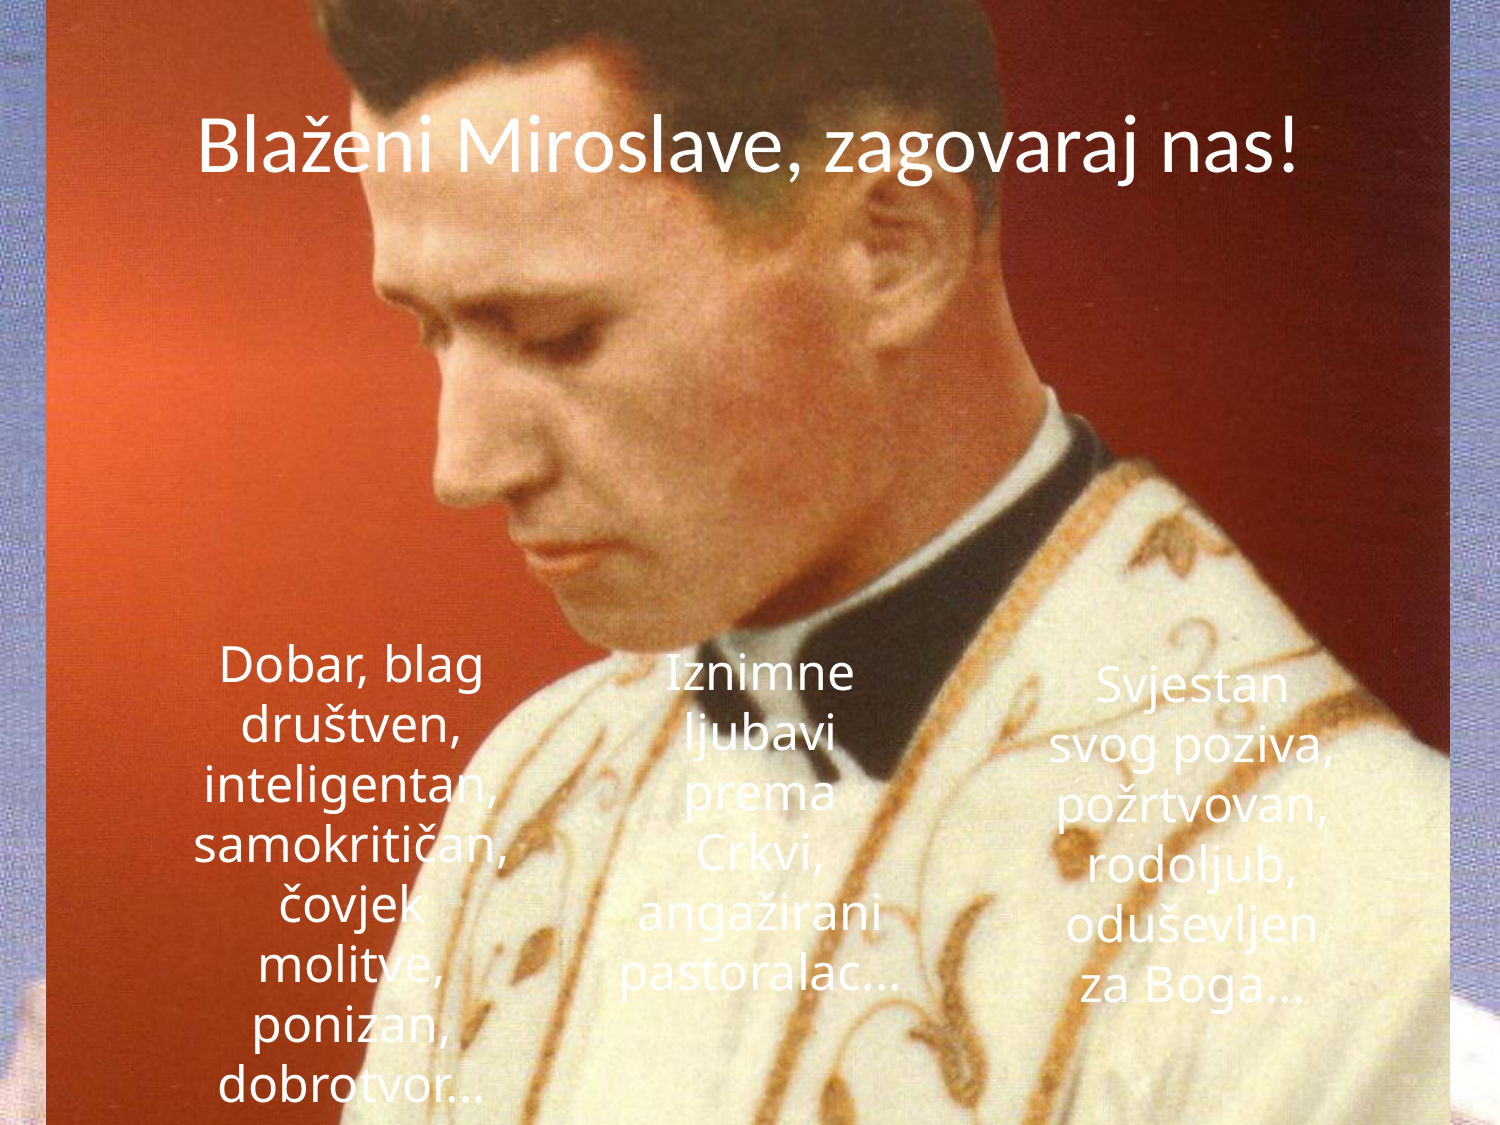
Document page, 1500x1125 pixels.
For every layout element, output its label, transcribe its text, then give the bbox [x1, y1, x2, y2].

picture [0, 0, 1500, 1125]
text_box Iznimne ljubavi prema Crkvi, angažirani pastoralac... [597, 632, 924, 951]
text_box Svjestan svog poziva, požrtvovan, rodoljub, oduševljen za Boga... [1031, 644, 1354, 1084]
title Blaženi Miroslave, zagovaraj nas! [75, 45, 1426, 233]
text_box Dobar, blag društven, inteligentan, samokritičan, čovjek molitve, ponizan, dobrotvor... [175, 625, 529, 1065]
